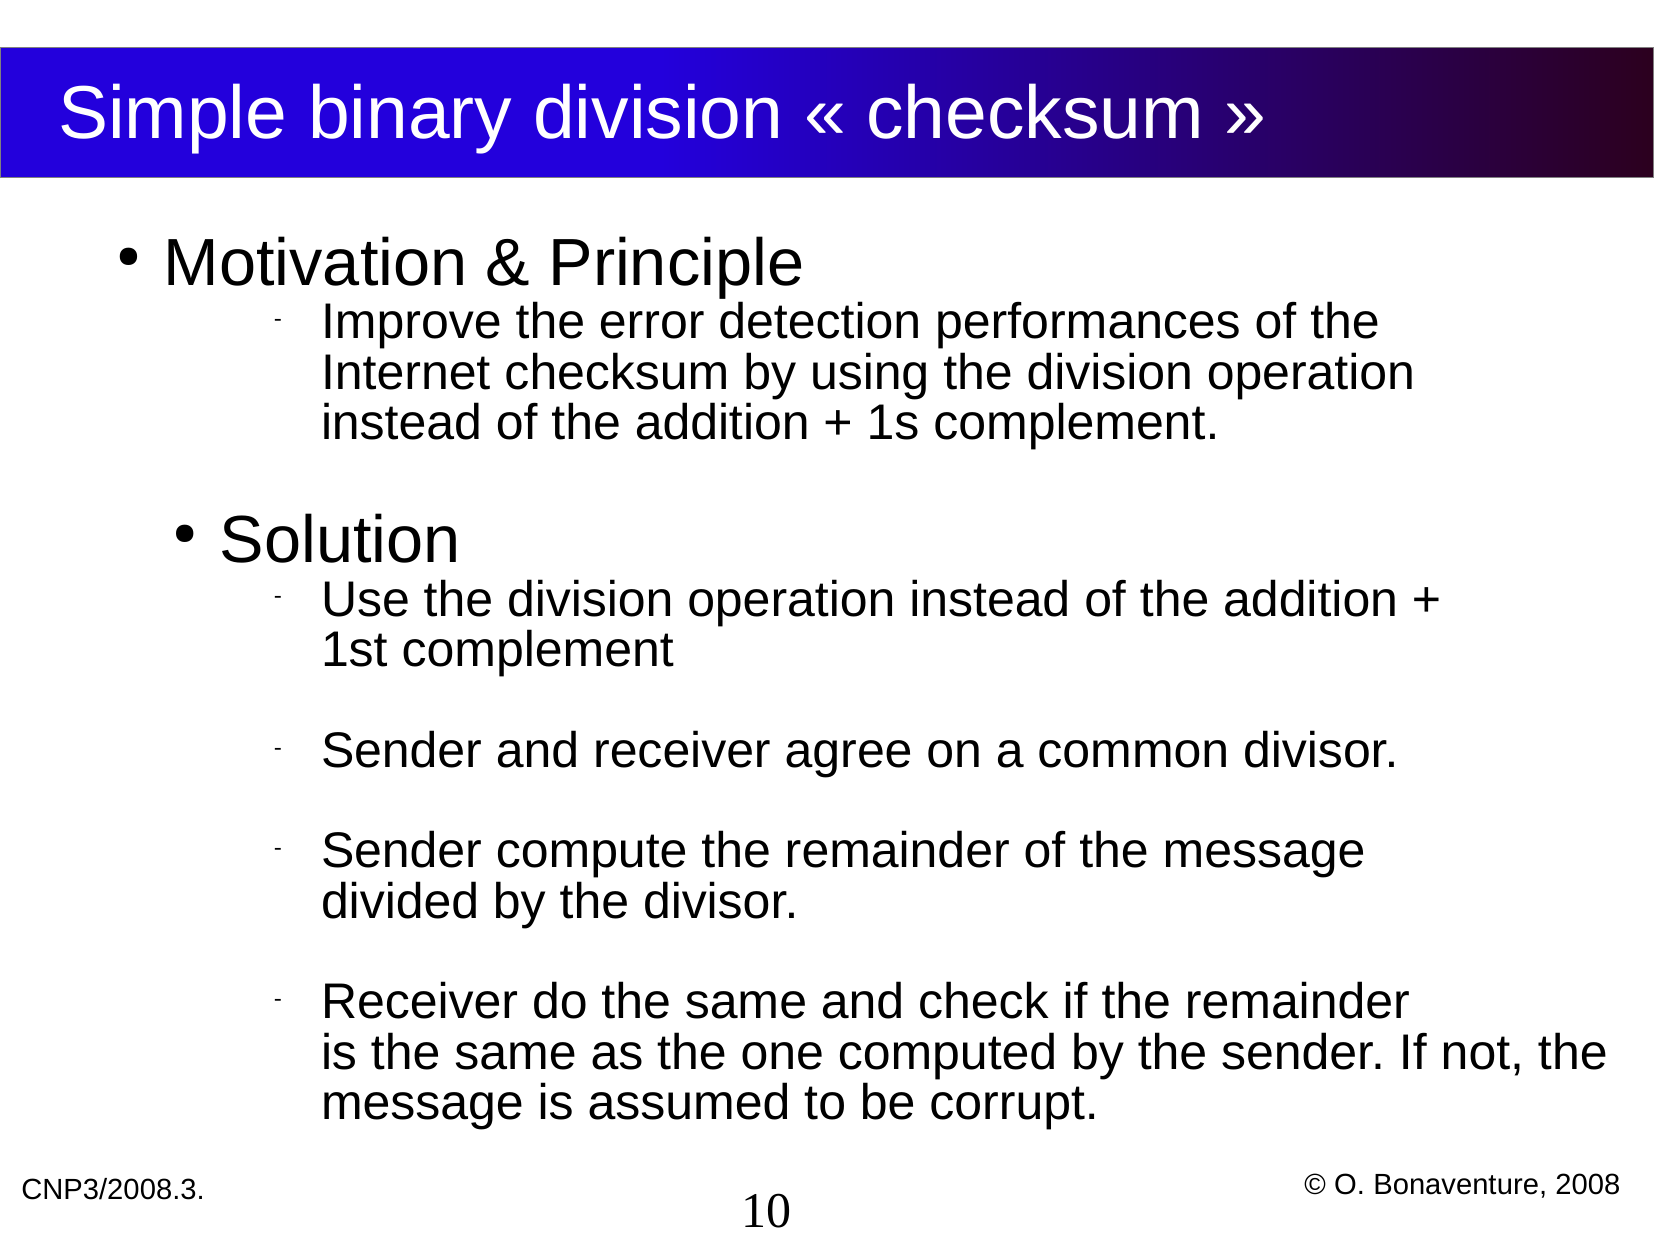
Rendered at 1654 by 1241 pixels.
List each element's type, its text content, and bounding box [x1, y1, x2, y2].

list Motivation & Principle Improve the error detection performances of the Internet checksum by using the division operation instead of the addition + 1s complement. Solution Use the division operation instead of the addition + 1st complement Sender and receiver agree on a common divisor. Sender compute the remainder of the message divided by the divisor. Receiver do the same and check if the remainder is the same as the one computed by the sender. If not, the message is assumed to be corrupt. [116, 231, 1619, 1241]
title Simple binary division « checksum » [10, 6, 1323, 225]
text_box CNP3/2008.3. [21, 1176, 116, 1212]
